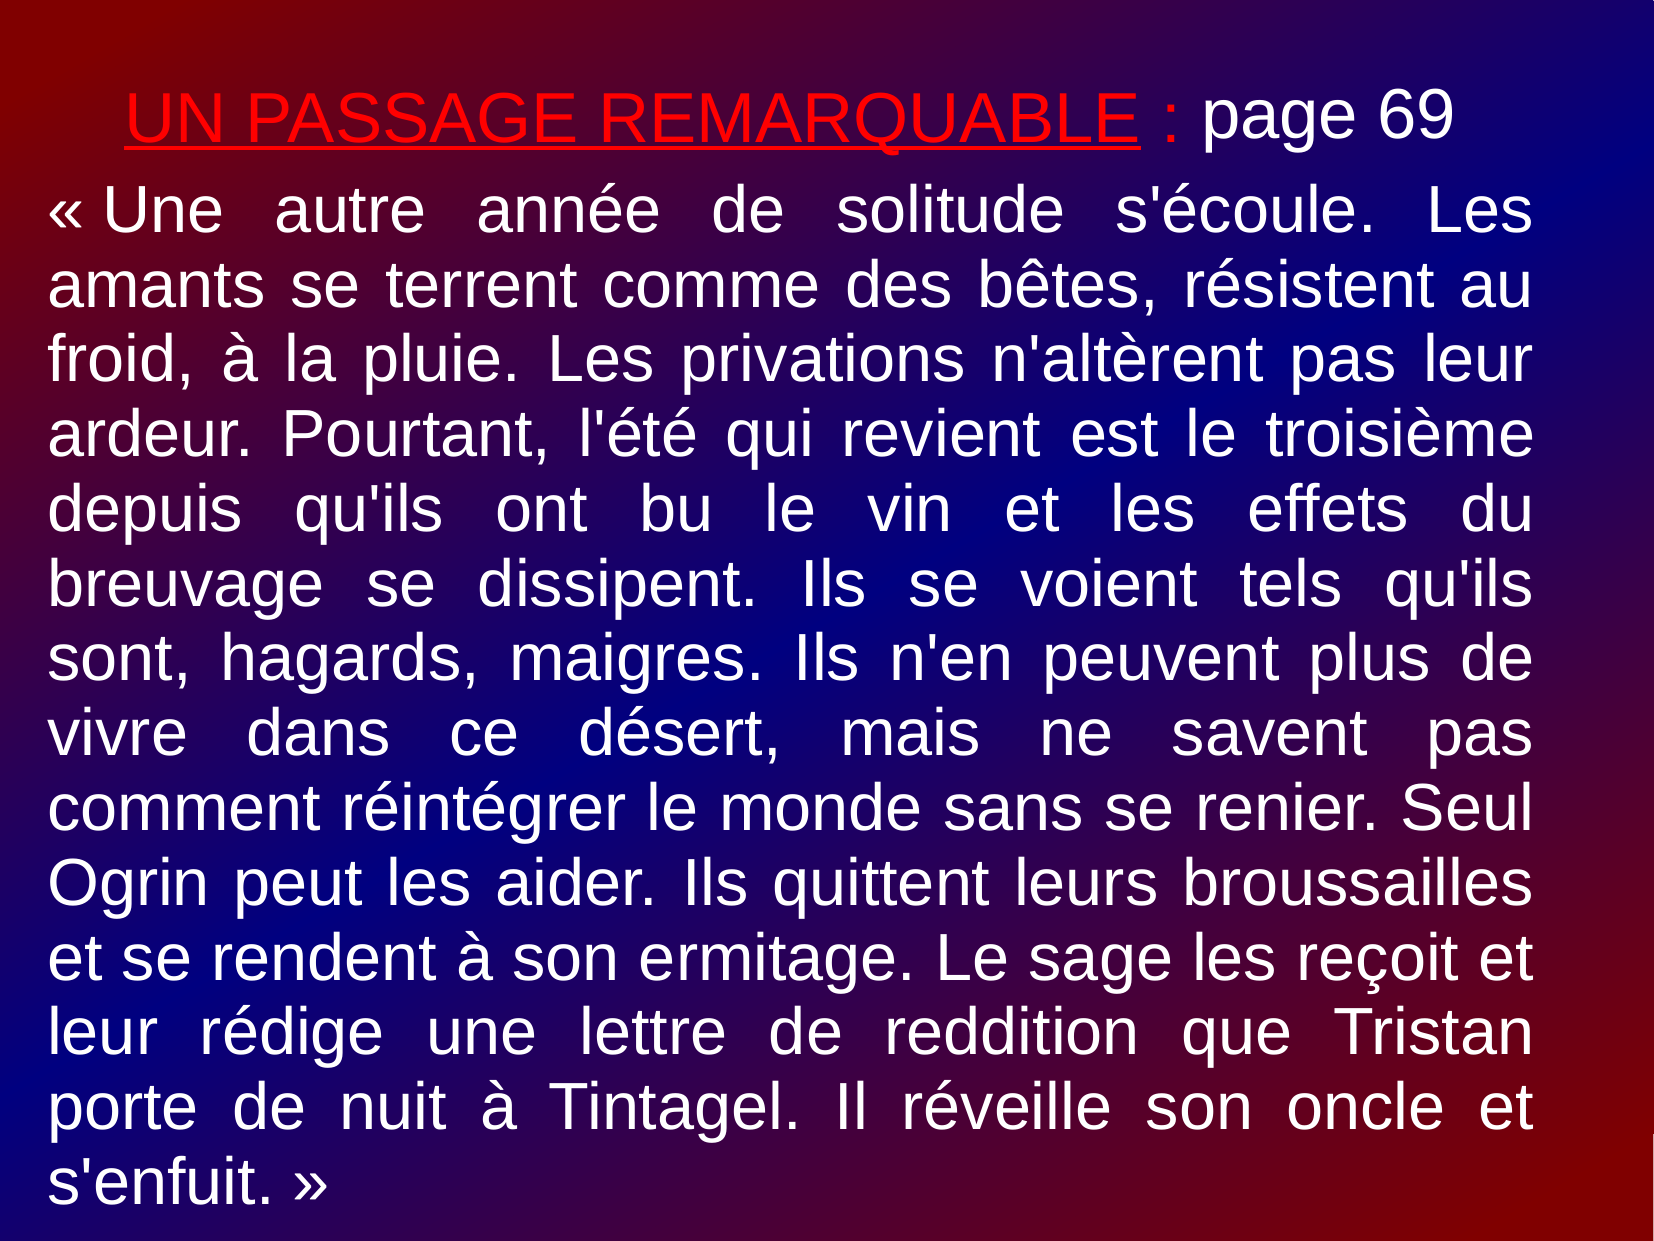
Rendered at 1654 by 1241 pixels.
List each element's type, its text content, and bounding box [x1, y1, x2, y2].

title page 69 [1181, 74, 1477, 154]
title [0, 750, 603, 934]
title UN PASSAGE REMARQUABLE : [94, 59, 1205, 162]
title « Une autre année de solitude s'écoule. Les amants se terrent comme des bêtes, résistent au froid, à la pluie. Les privations n'altèrent pas leur ardeur. Pourtant, l'été qui revient est le troisième depuis qu'ils ont bu le vin et les effets du breuvage se dissipent. Ils se voient tels qu'ils sont, hagards, maigres. Ils n'en peuvent plus de vivre dans ce désert, mais ne savent pas comment réintégrer le monde sans se renier. Seul Ogrin peut les aider. Ils quittent leurs broussailles et se rendent à son ermitage. Le sage les reçoit et leur rédige une lettre de reddition que Tristan porte de nuit à Tintagel. Il réveille son oncle et s'enfuit. » [47, 171, 1536, 1219]
